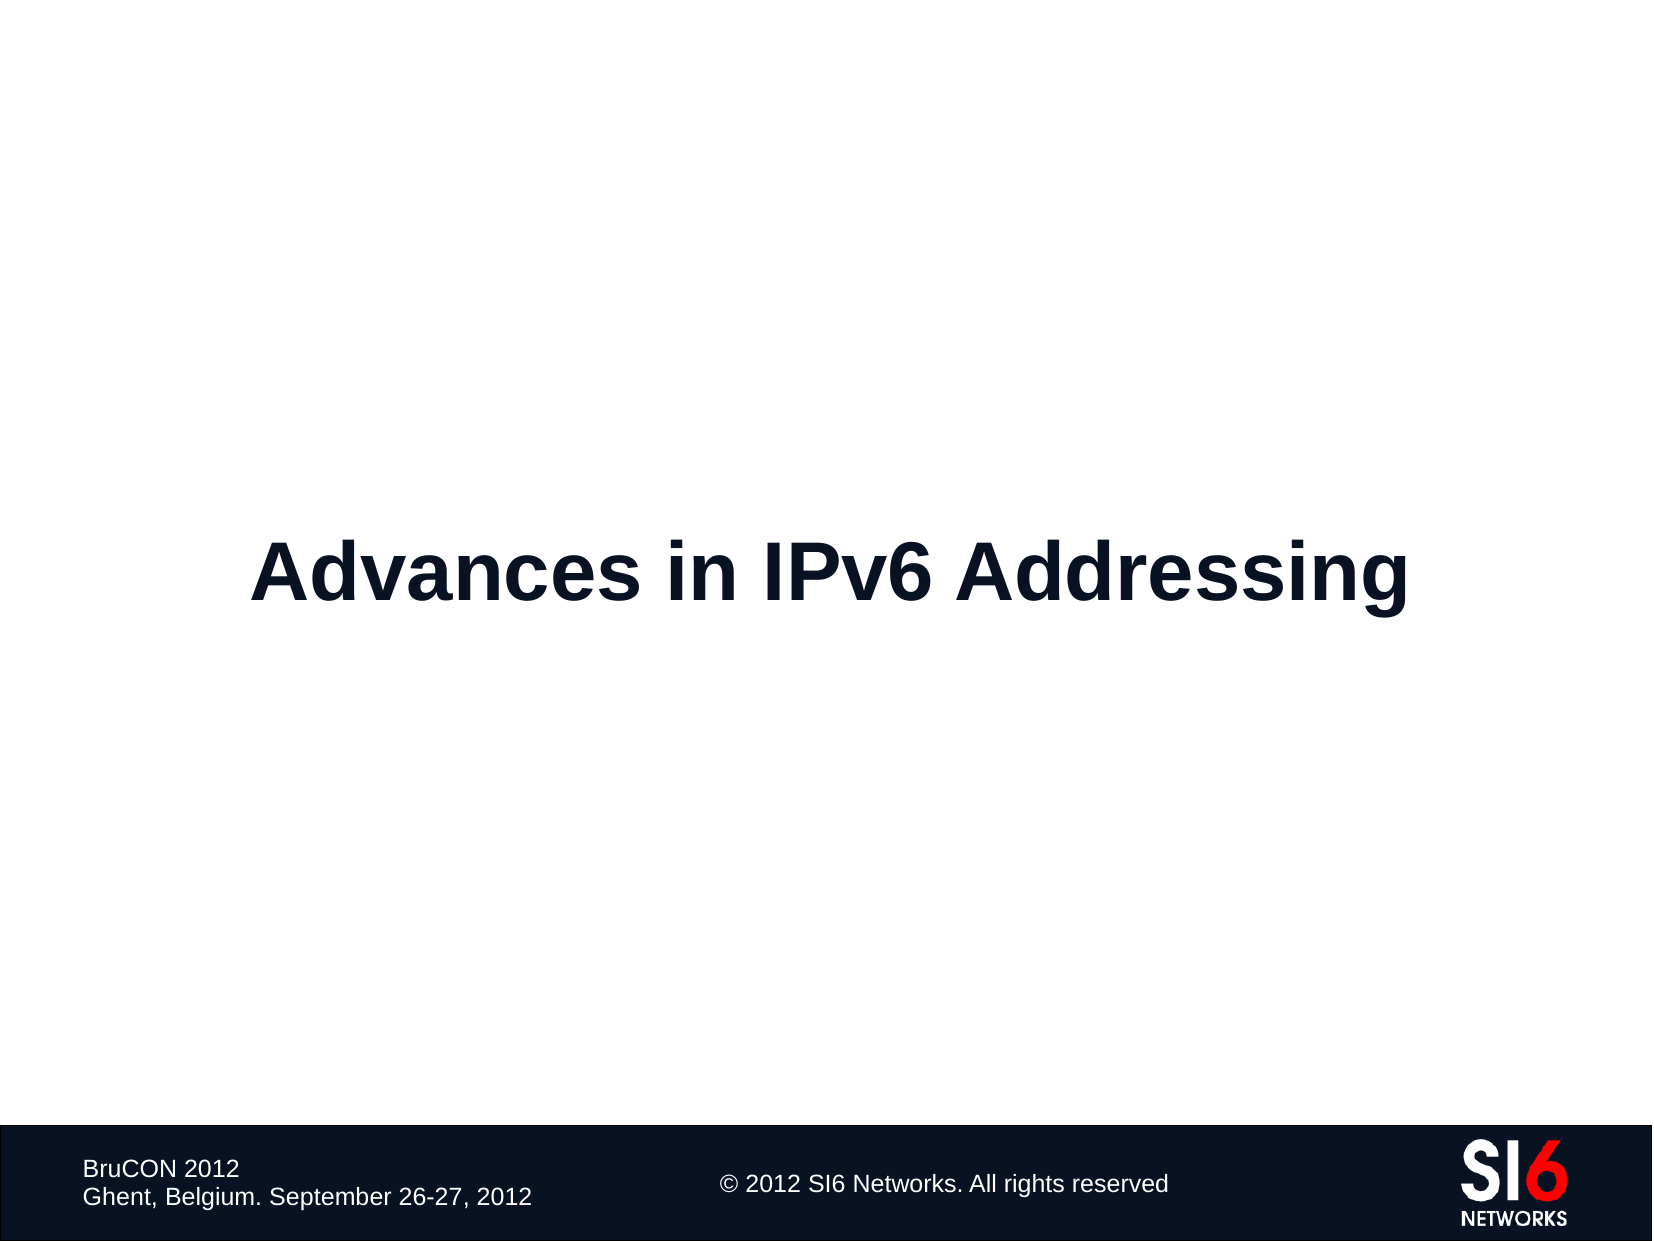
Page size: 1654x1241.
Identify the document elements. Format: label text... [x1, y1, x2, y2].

title Advances in IPv6 Addressing [86, 467, 1576, 676]
picture [1461, 1139, 1567, 1226]
